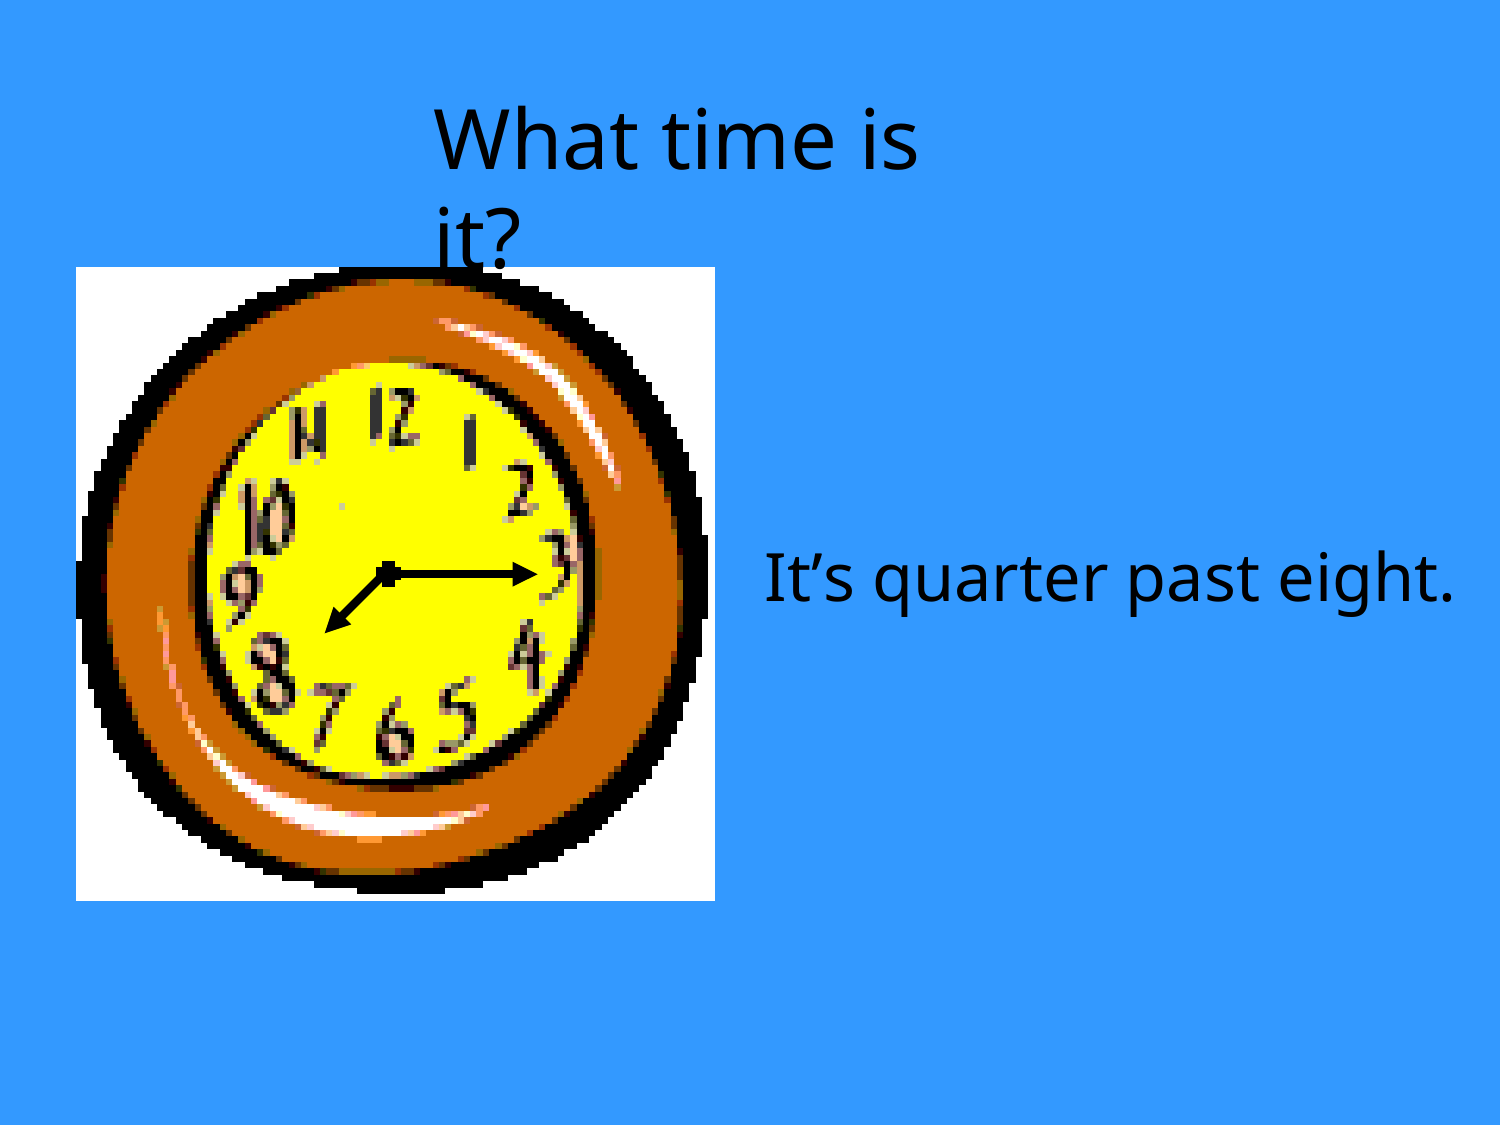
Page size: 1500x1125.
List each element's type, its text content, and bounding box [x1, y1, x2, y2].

text_box It’s quarter past eight. [750, 527, 1500, 623]
text_box What time is it? [419, 78, 1034, 294]
picture [76, 267, 715, 901]
